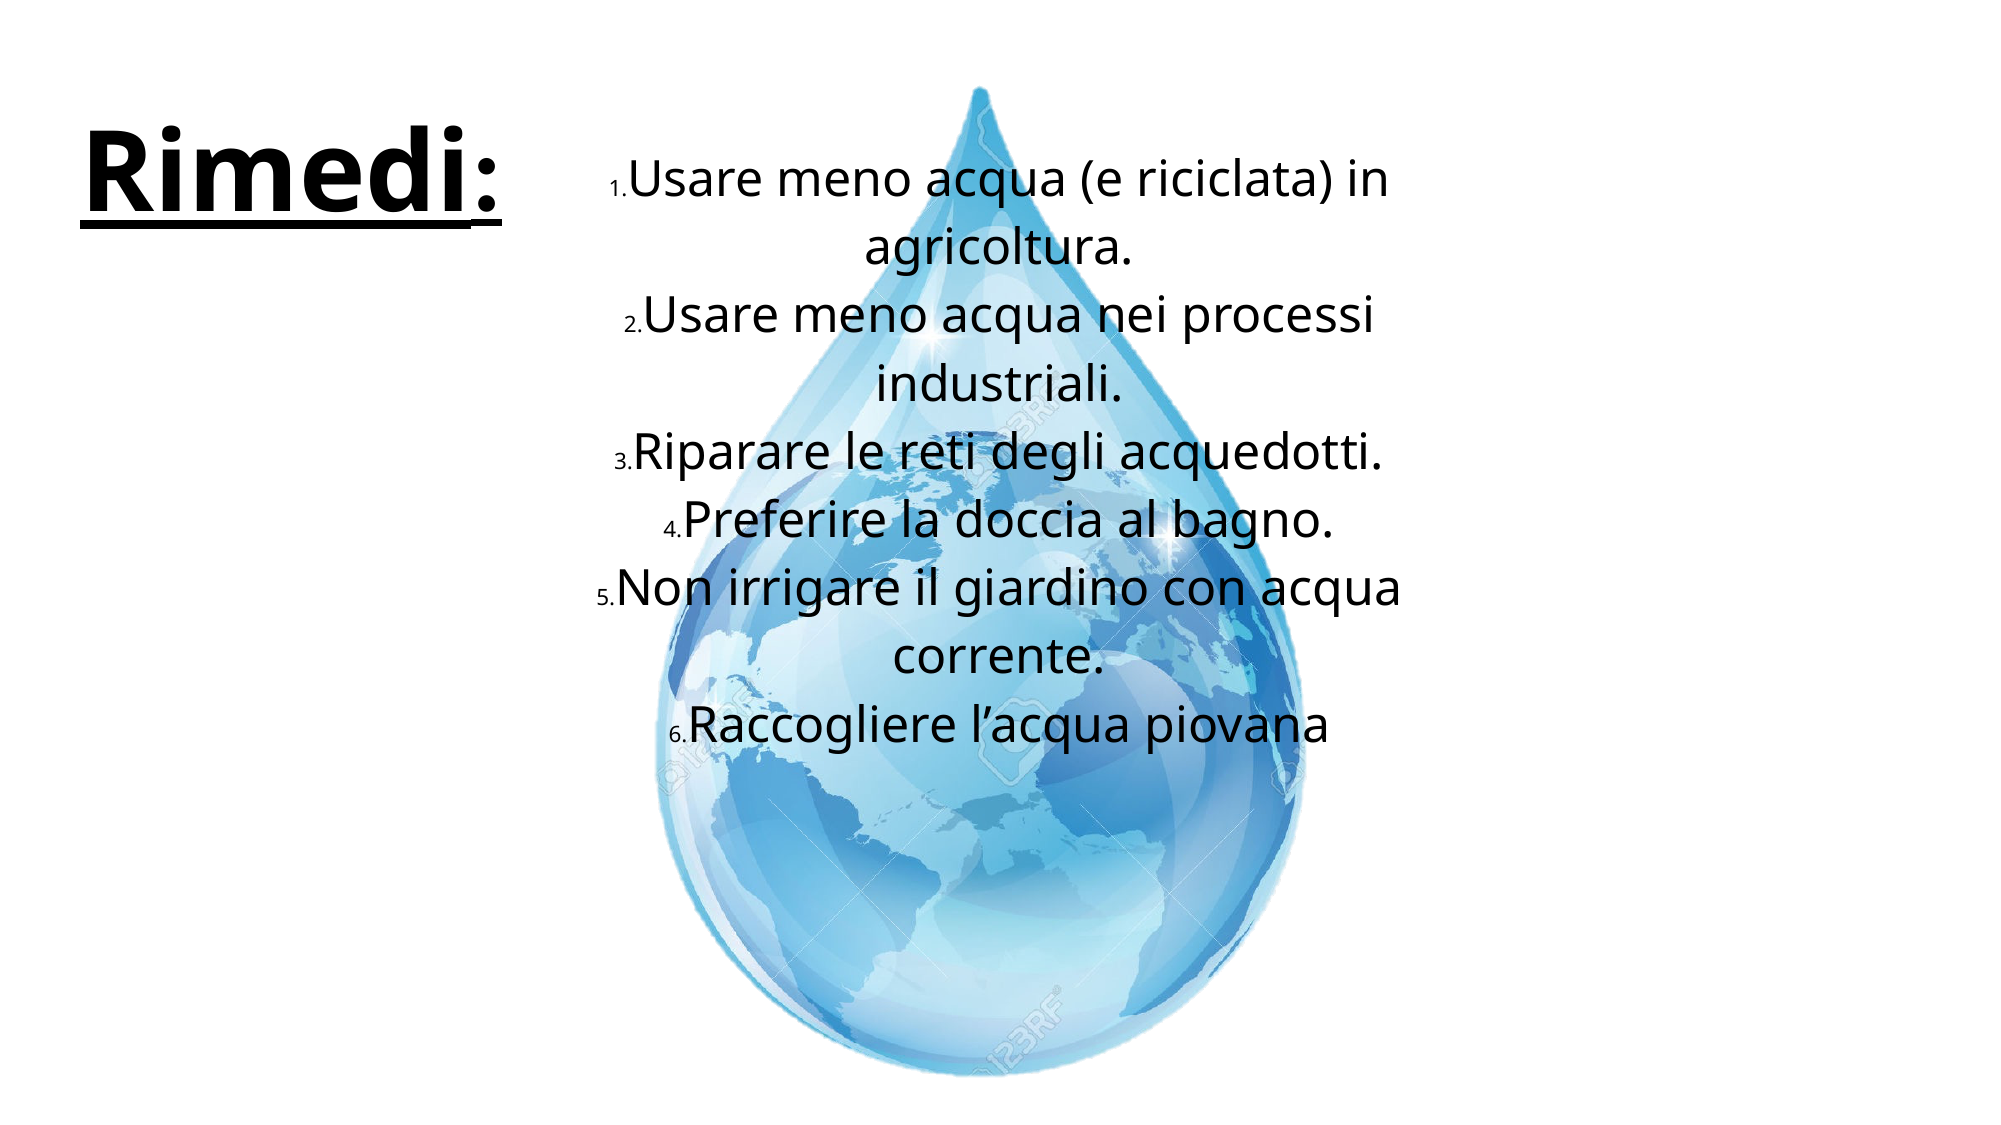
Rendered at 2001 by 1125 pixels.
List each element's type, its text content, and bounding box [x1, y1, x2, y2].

text_box Rimedi: [53, 84, 530, 253]
picture [623, 38, 1337, 135]
text_box Usare meno acqua (e riciclata) in agricoltura. Usare meno acqua nei processi industriali. Riparare le reti degli acquedotti. Preferire la doccia al bagno. Non irrigare il giardino con acqua corrente. Raccogliere l’acqua piovana [529, 135, 1470, 765]
picture [623, 765, 1337, 1125]
